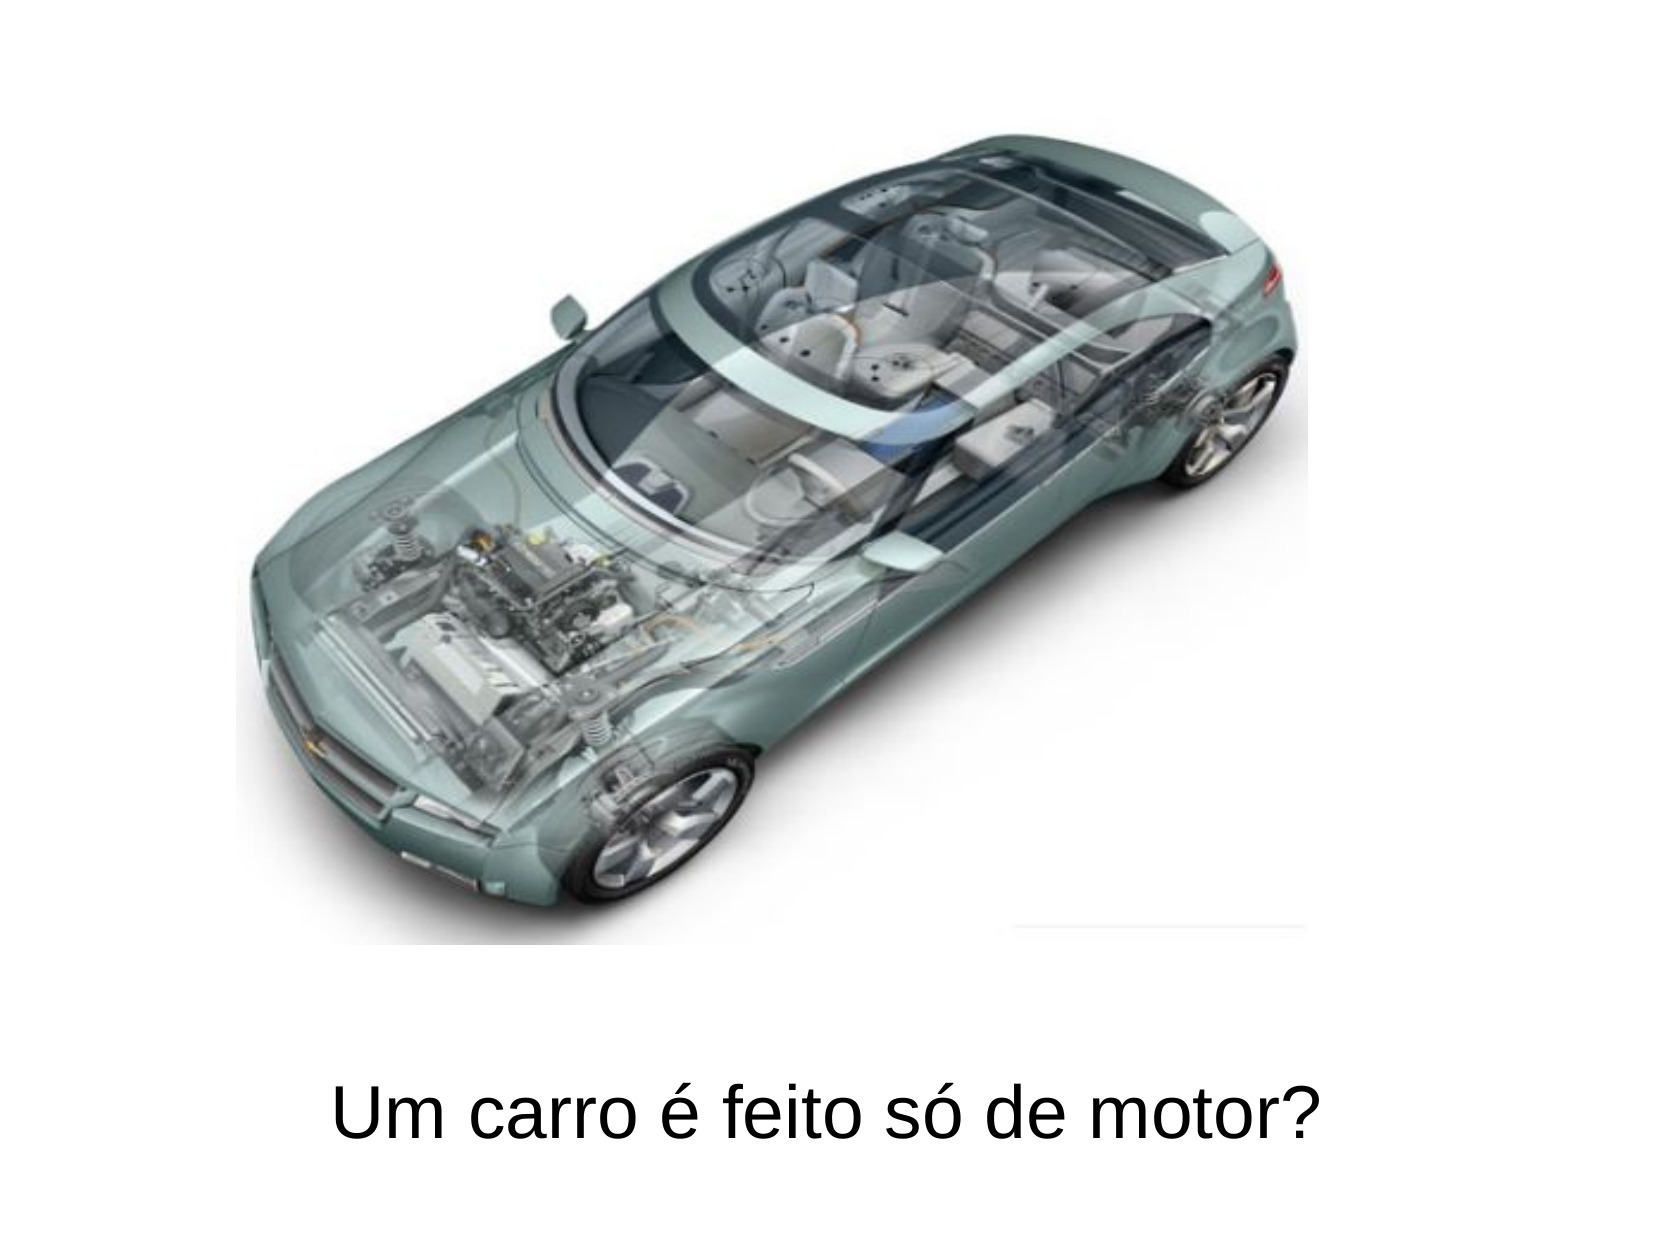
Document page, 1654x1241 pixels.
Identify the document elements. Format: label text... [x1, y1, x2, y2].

picture [236, 116, 1308, 945]
text_box Um carro é feito só de motor? [315, 1062, 1338, 1162]
